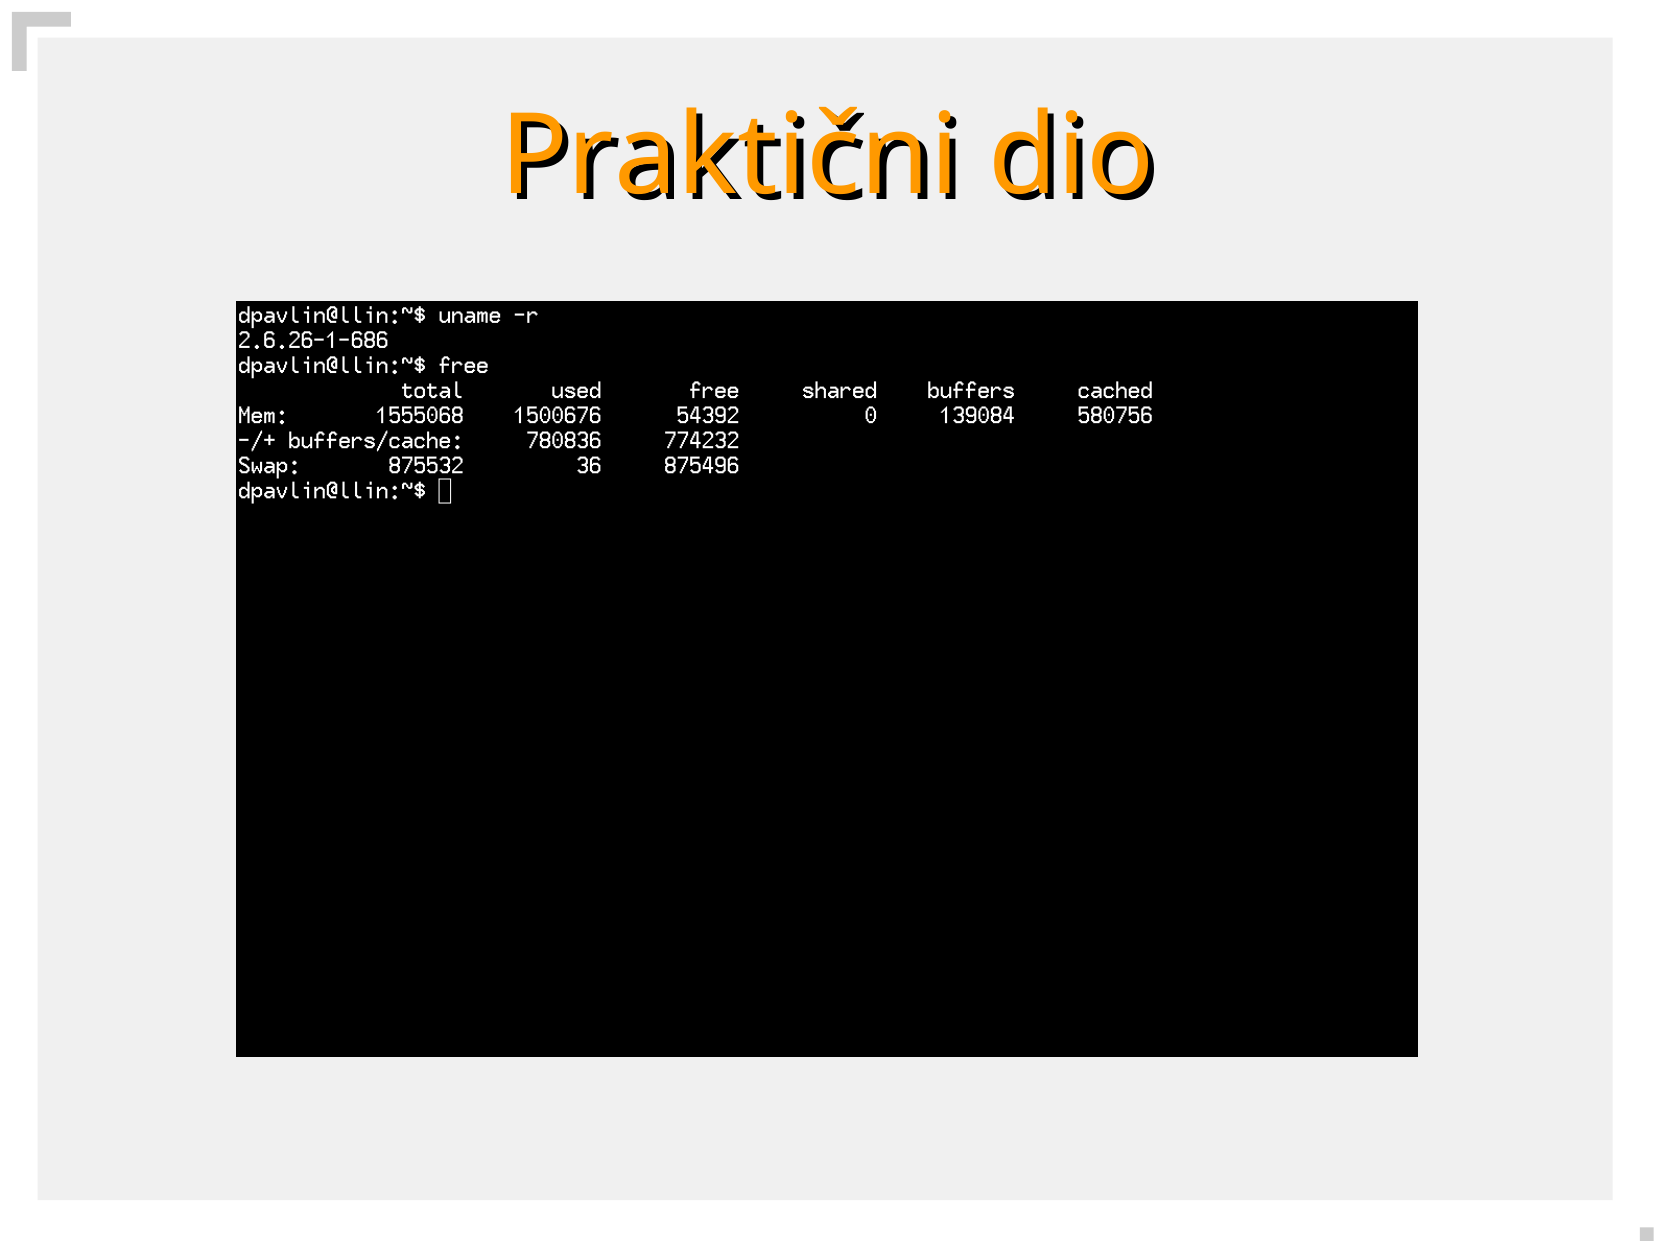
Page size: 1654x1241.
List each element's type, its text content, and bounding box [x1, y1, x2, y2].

picture [236, 301, 1418, 1057]
title Praktični dio [121, 46, 1534, 254]
